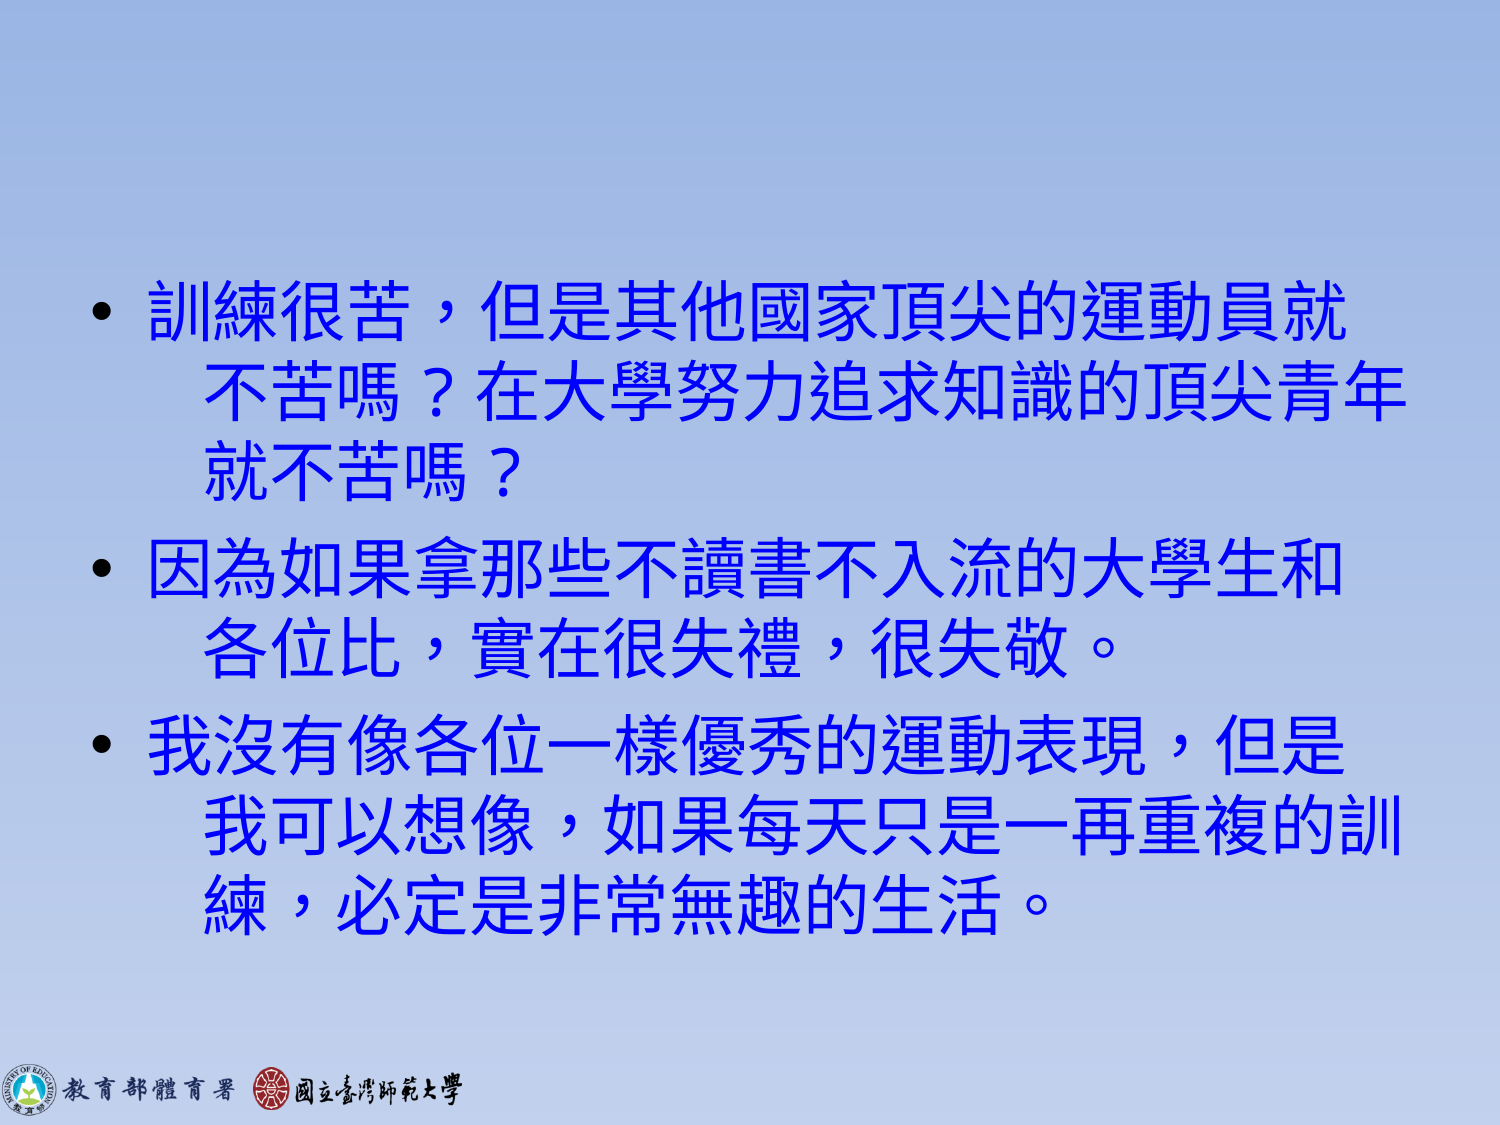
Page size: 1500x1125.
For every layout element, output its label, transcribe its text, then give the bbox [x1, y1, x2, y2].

list 訓練很苦，但是其他國家頂尖的運動員就不苦嗎?在大學努力追求知識的頂尖青年就不苦嗎? 因為如果拿那些不讀書不入流的大學生和各位比，實在很失禮，很失敬。 我沒有像各位一樣優秀的運動表現，但是我可以想像，如果每天只是一再重複的訓練，必定是非常無趣的生活。 [75, 262, 1426, 1005]
